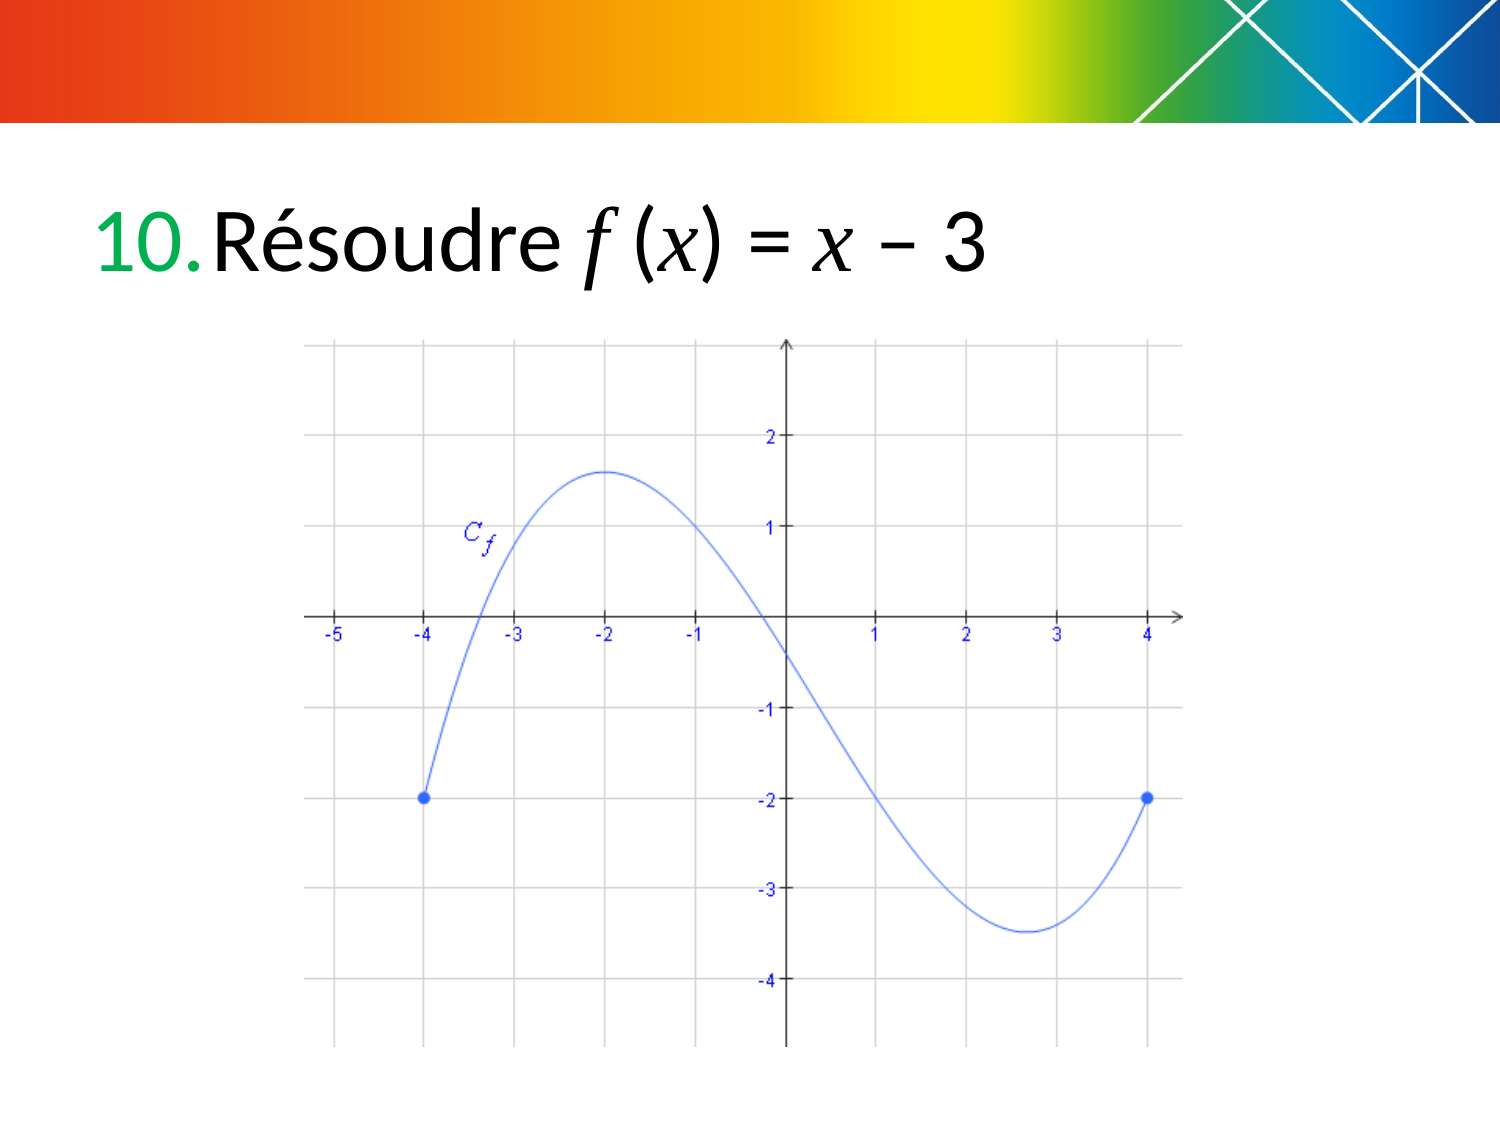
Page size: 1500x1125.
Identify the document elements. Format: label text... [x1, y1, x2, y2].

title Résoudre f (x) = x – 3 [75, 163, 1426, 305]
picture [0, 0, 1359, 123]
picture [304, 339, 1183, 1047]
picture [1340, 0, 1500, 123]
